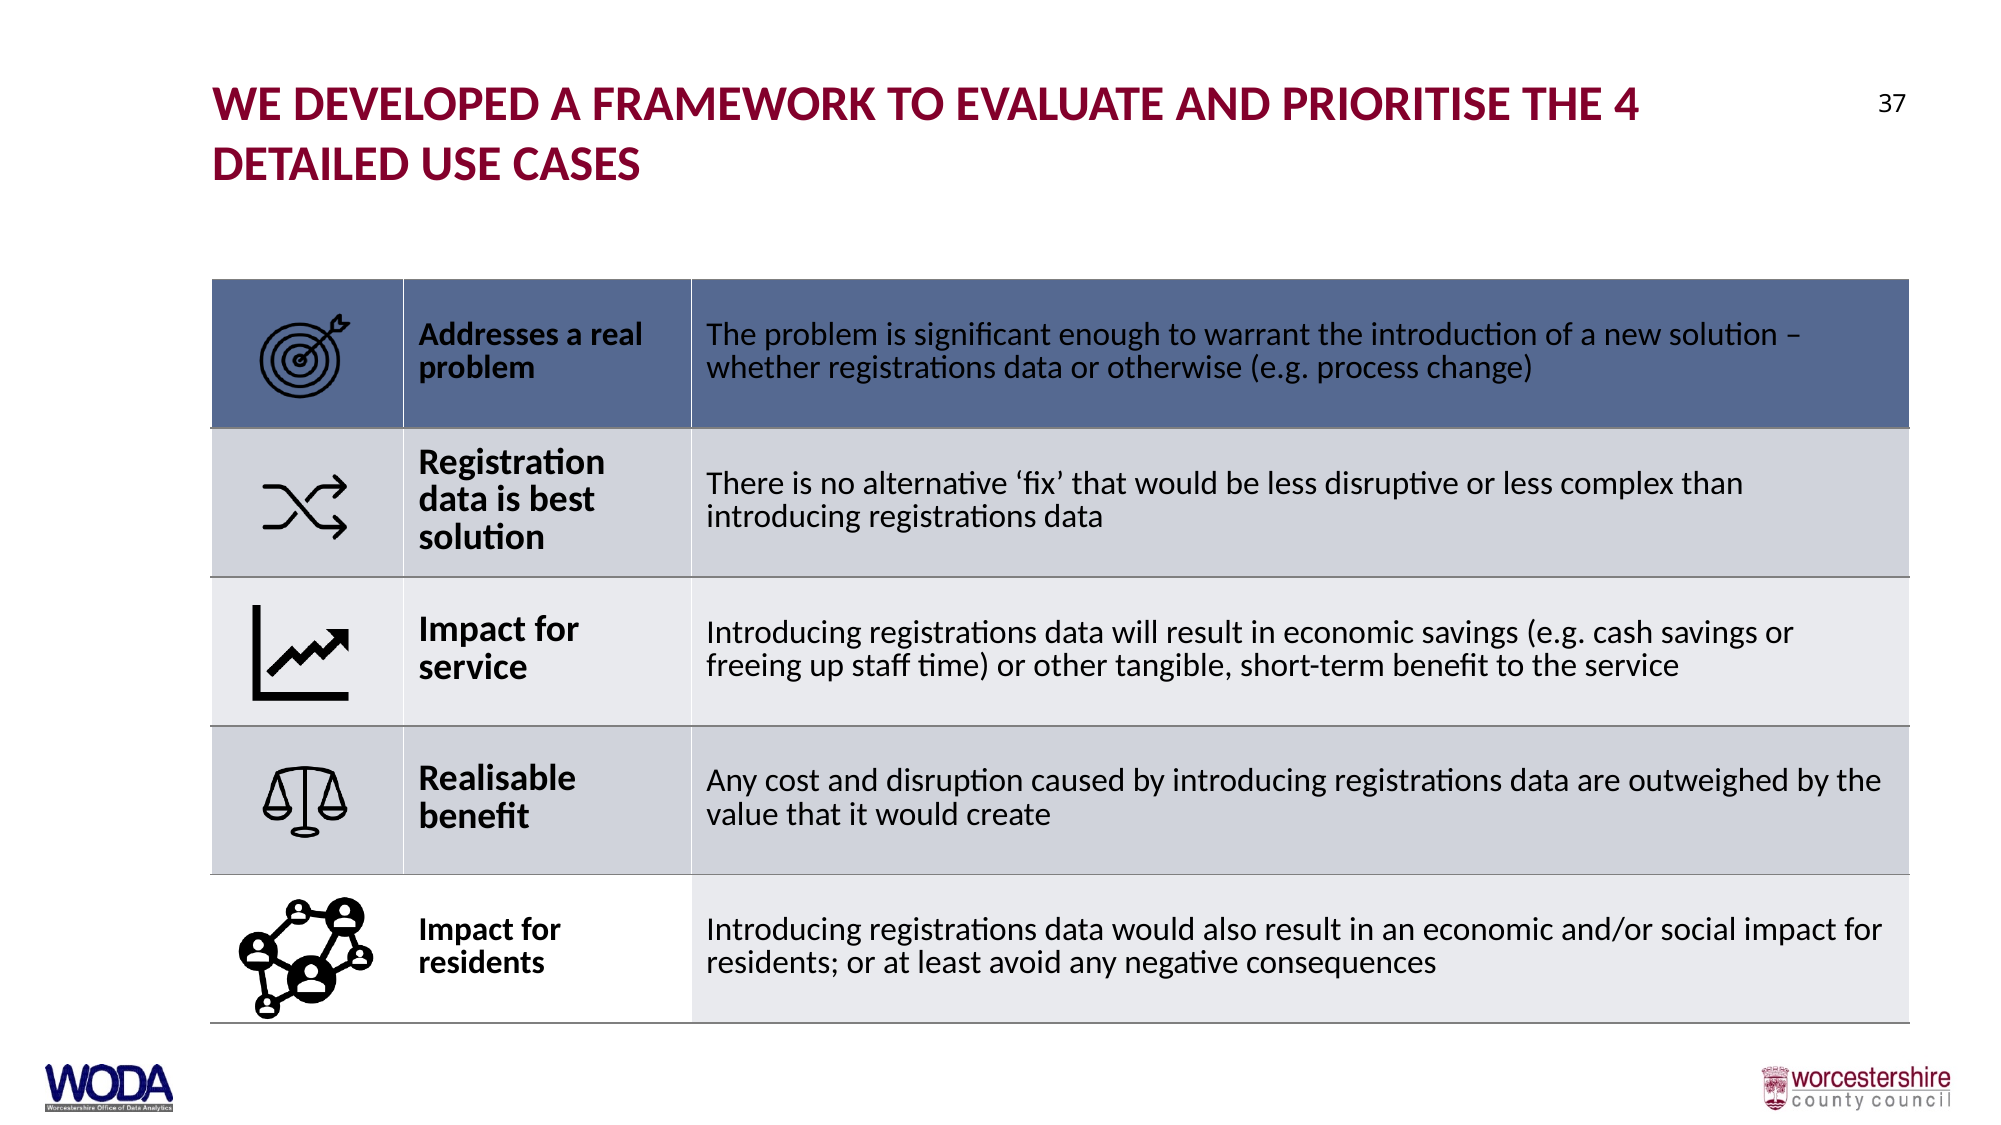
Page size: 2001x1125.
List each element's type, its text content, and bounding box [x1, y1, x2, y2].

slide_number <number> [1850, 87, 1907, 148]
table_cell [212, 429, 403, 576]
table_header [212, 280, 403, 427]
table_cell There is no alternative ‘fix’ that would be less disruptive or less complex than introducing registrations data [692, 429, 1909, 576]
table_header The problem is significant enough to warrant the introduction of a new solution – whether registrations data or otherwise (e.g. process change) [692, 280, 1909, 427]
table_cell Impact for residents [404, 875, 691, 1022]
table_header Addresses a real problem [404, 280, 691, 427]
table_cell [212, 727, 403, 874]
title WE DEVELOPED A FRAMEWORK TO EVALUATE AND PRIORITISE THE 4 DETAILED USE CASES [212, 70, 1809, 210]
picture [260, 462, 349, 551]
table_cell [212, 875, 403, 1022]
table_cell Registration data is best solution [404, 429, 691, 576]
picture [241, 296, 368, 415]
picture [229, 883, 380, 1034]
table_cell [212, 578, 403, 725]
table_cell Realisable benefit [404, 727, 691, 874]
picture [1749, 1055, 1971, 1121]
table_cell Any cost and disruption caused by introducing registrations data are outweighed by the value that it would create [692, 727, 1909, 874]
table_cell Introducing registrations data will result in economic savings (e.g. cash savings or freeing up staff time) or other tangible, short-term benefit to the service [692, 578, 1909, 725]
picture [45, 1064, 173, 1112]
picture [256, 753, 353, 850]
table_cell Impact for service [404, 578, 691, 725]
picture [232, 585, 368, 720]
table_cell Introducing registrations data would also result in an economic and/or social impact for residents; or at least avoid any negative consequences [692, 875, 1909, 1022]
